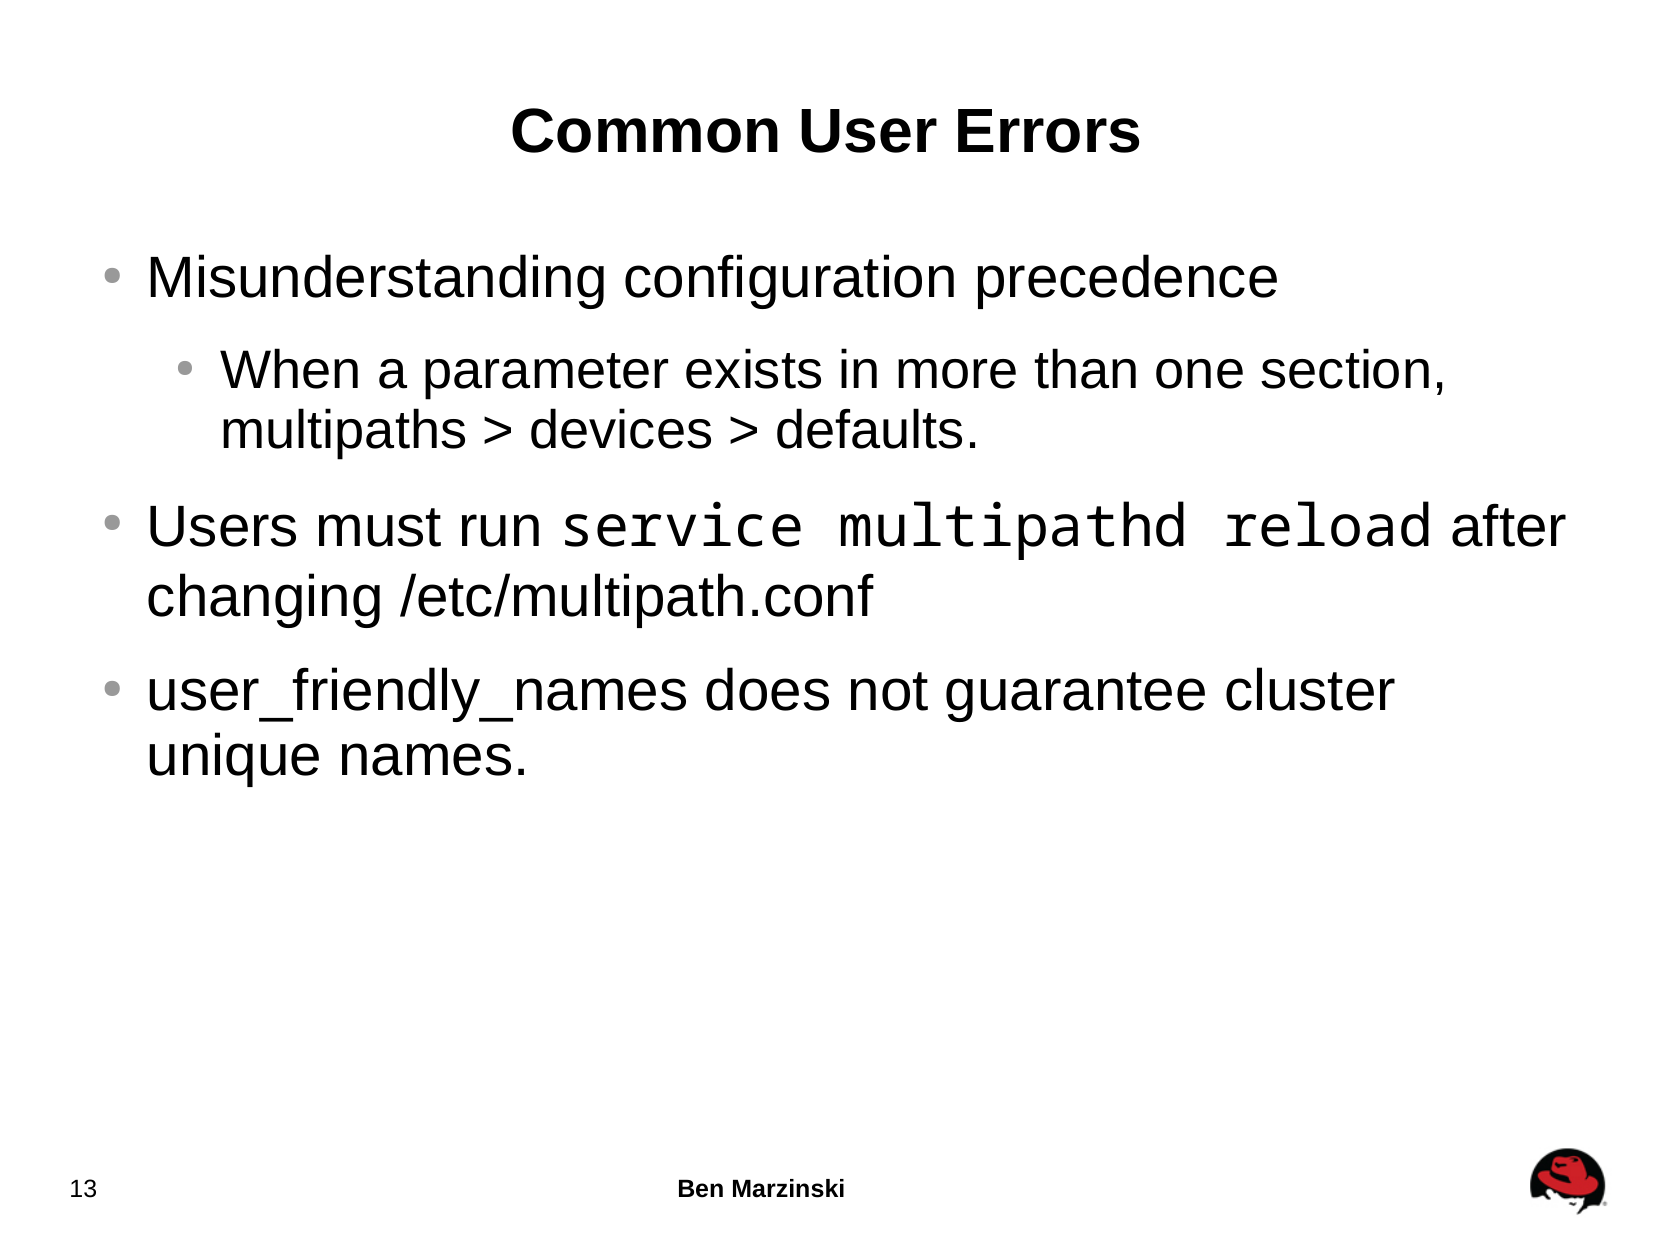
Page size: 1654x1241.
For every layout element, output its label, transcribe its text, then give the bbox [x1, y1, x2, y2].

title Common User Errors [82, 37, 1571, 226]
picture [1529, 1146, 1613, 1224]
list Misunderstanding configuration precedence When a parameter exists in more than one section, multipaths > devices > defaults. Users must run service multipathd reload after changing /etc/multipath.conf user_friendly_names does not guarantee cluster unique names. [86, 244, 1576, 1039]
